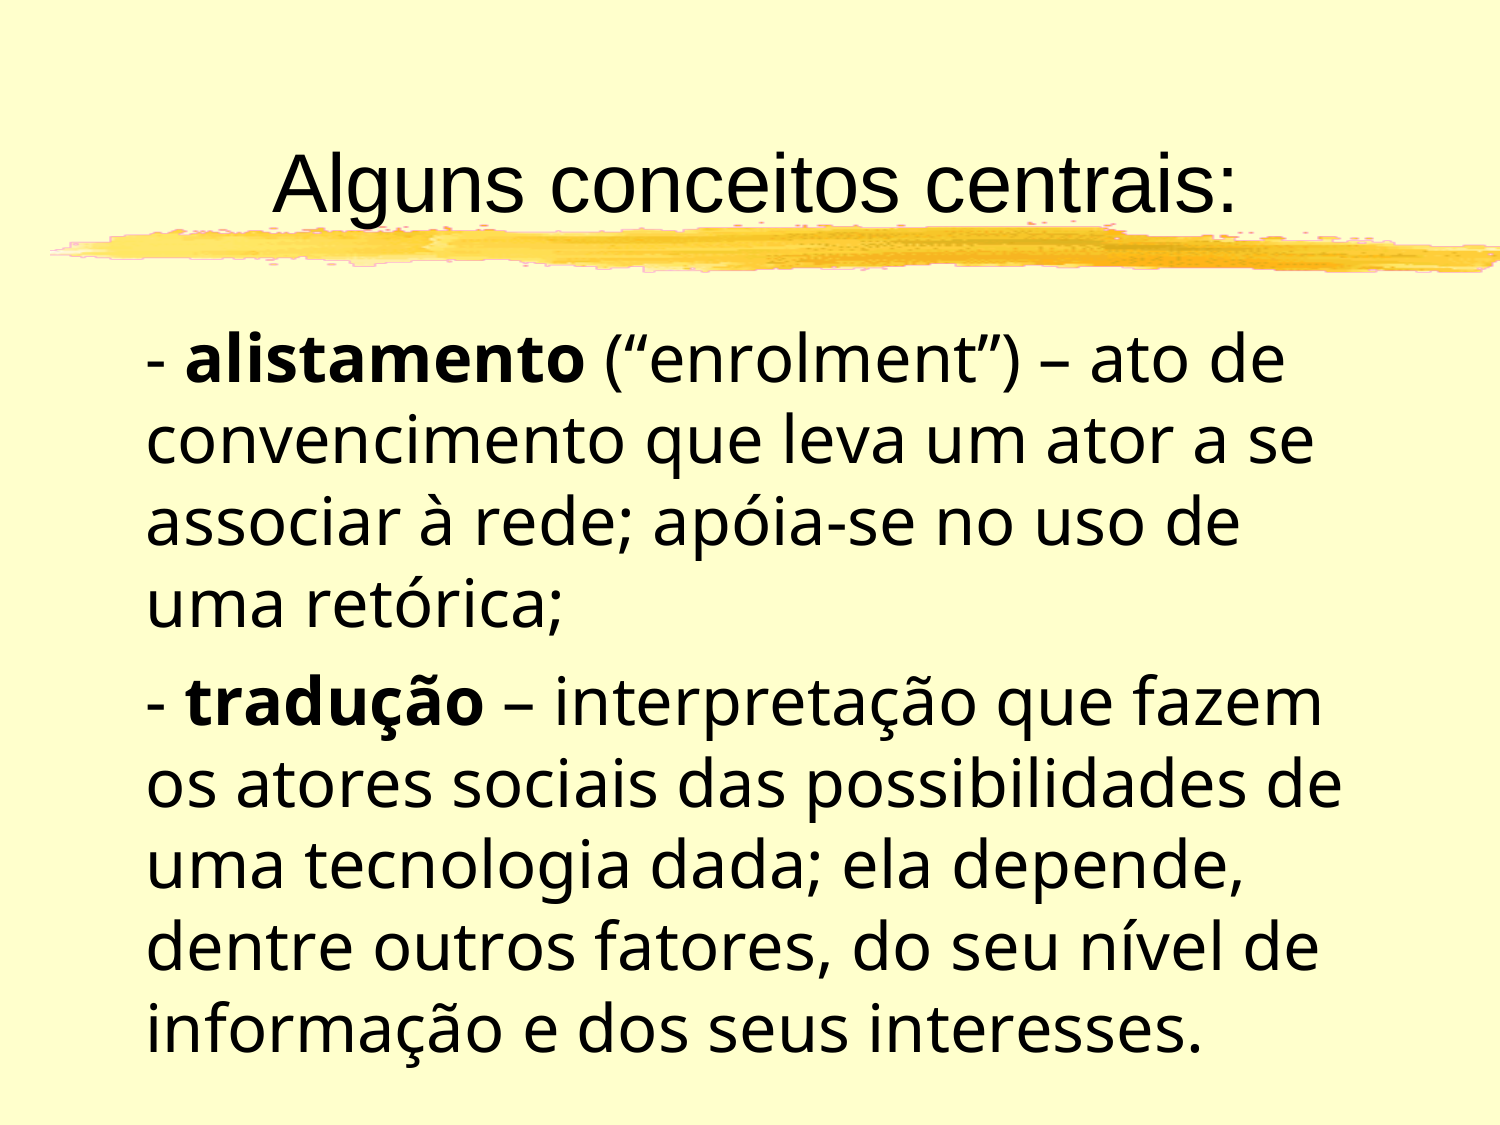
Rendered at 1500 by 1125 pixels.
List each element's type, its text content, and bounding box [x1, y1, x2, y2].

list - alistamento (“enrolment”) – ato de convencimento que leva um ator a se associar à rede; apóia-se no uso de uma retórica; - tradução – interpretação que fazem os atores sociais das possibilidades de uma tecnologia dada; ela depende, dentre outros fatores, do seu nível de informação e dos seus interesses. [74, 309, 1417, 1061]
picture [50, 215, 1500, 284]
title Alguns conceitos centrais: [24, 74, 1488, 238]
